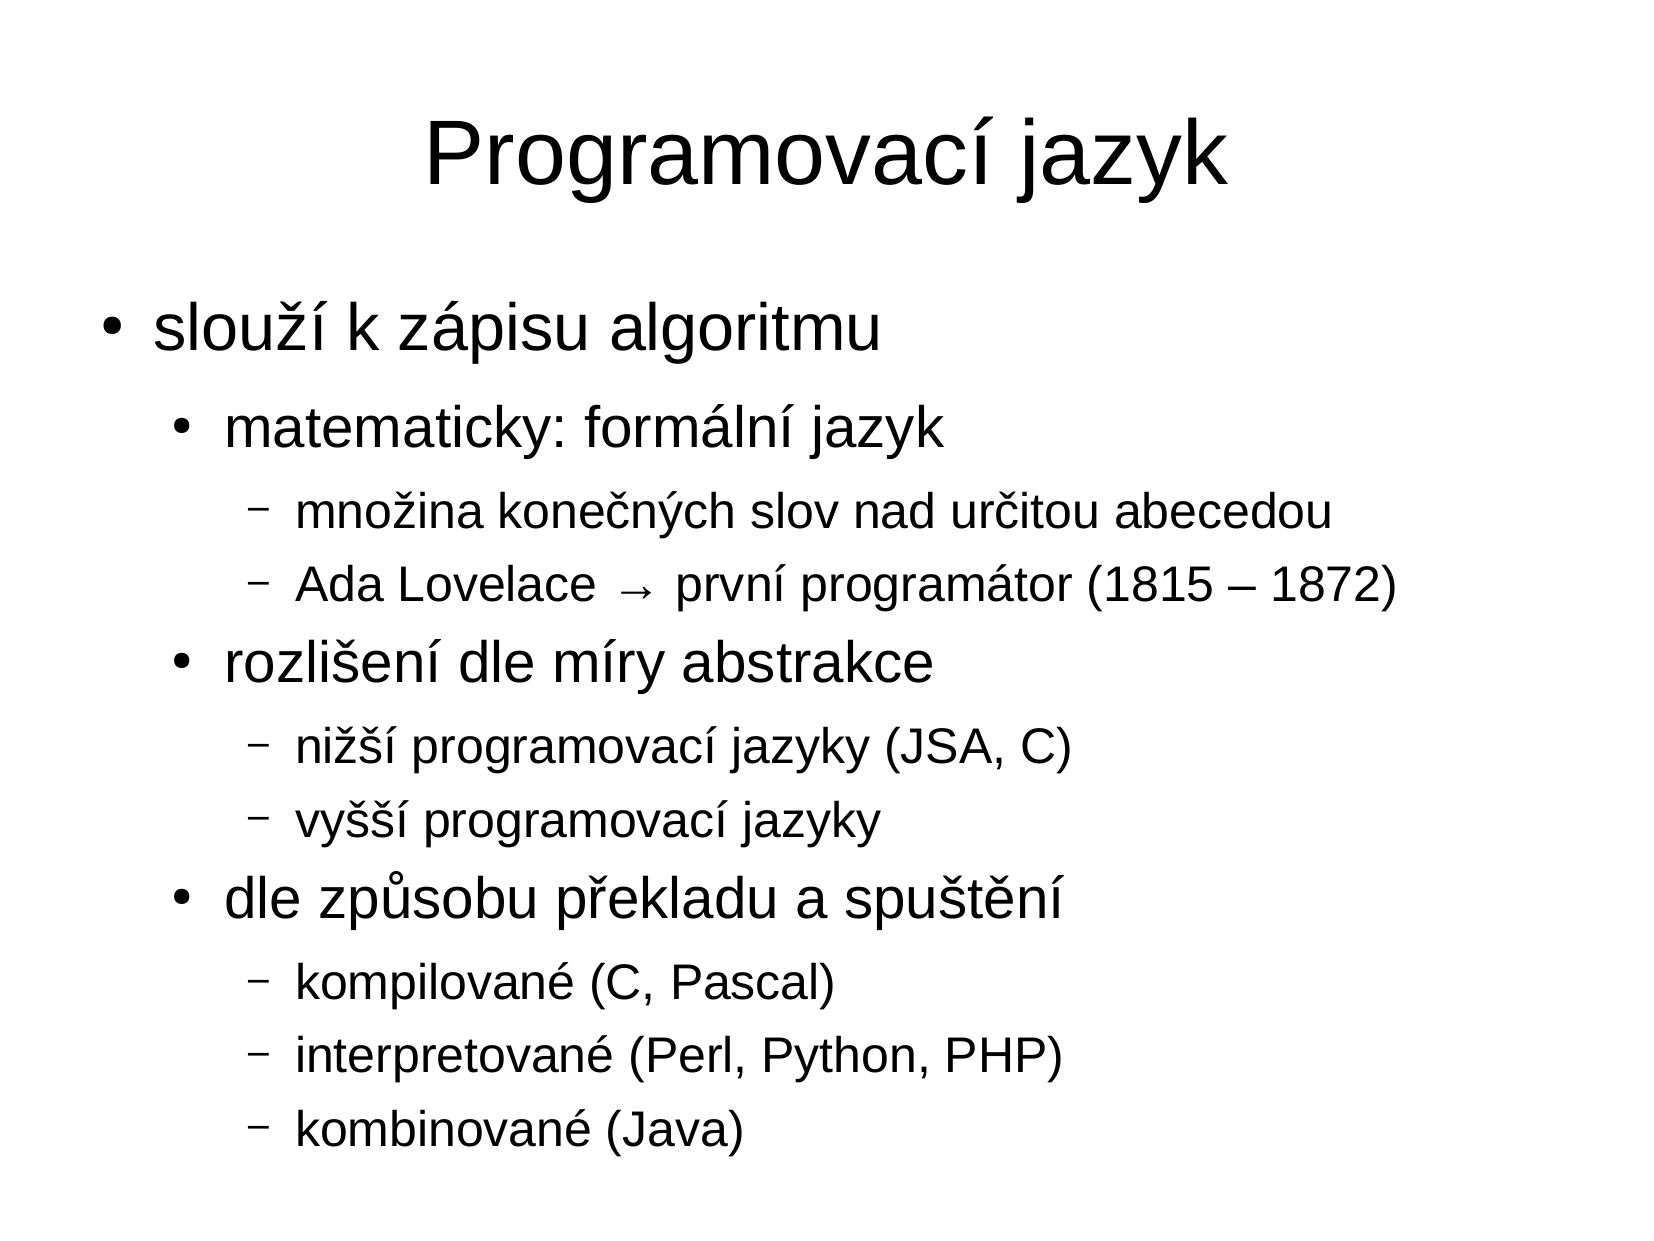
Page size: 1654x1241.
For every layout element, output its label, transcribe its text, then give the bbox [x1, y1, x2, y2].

list slouží k zápisu algoritmu matematicky: formální jazyk množina konečných slov nad určitou abecedou Ada Lovelace → první programátor (1815 – 1872) rozlišení dle míry abstrakce nižší programovací jazyky (JSA, C) vyšší programovací jazyky dle způsobu překladu a spuštění kompilované (C, Pascal) interpretované (Perl, Python, PHP) kombinované (Java) [82, 290, 1571, 1158]
title Programovací jazyk [82, 49, 1571, 257]
